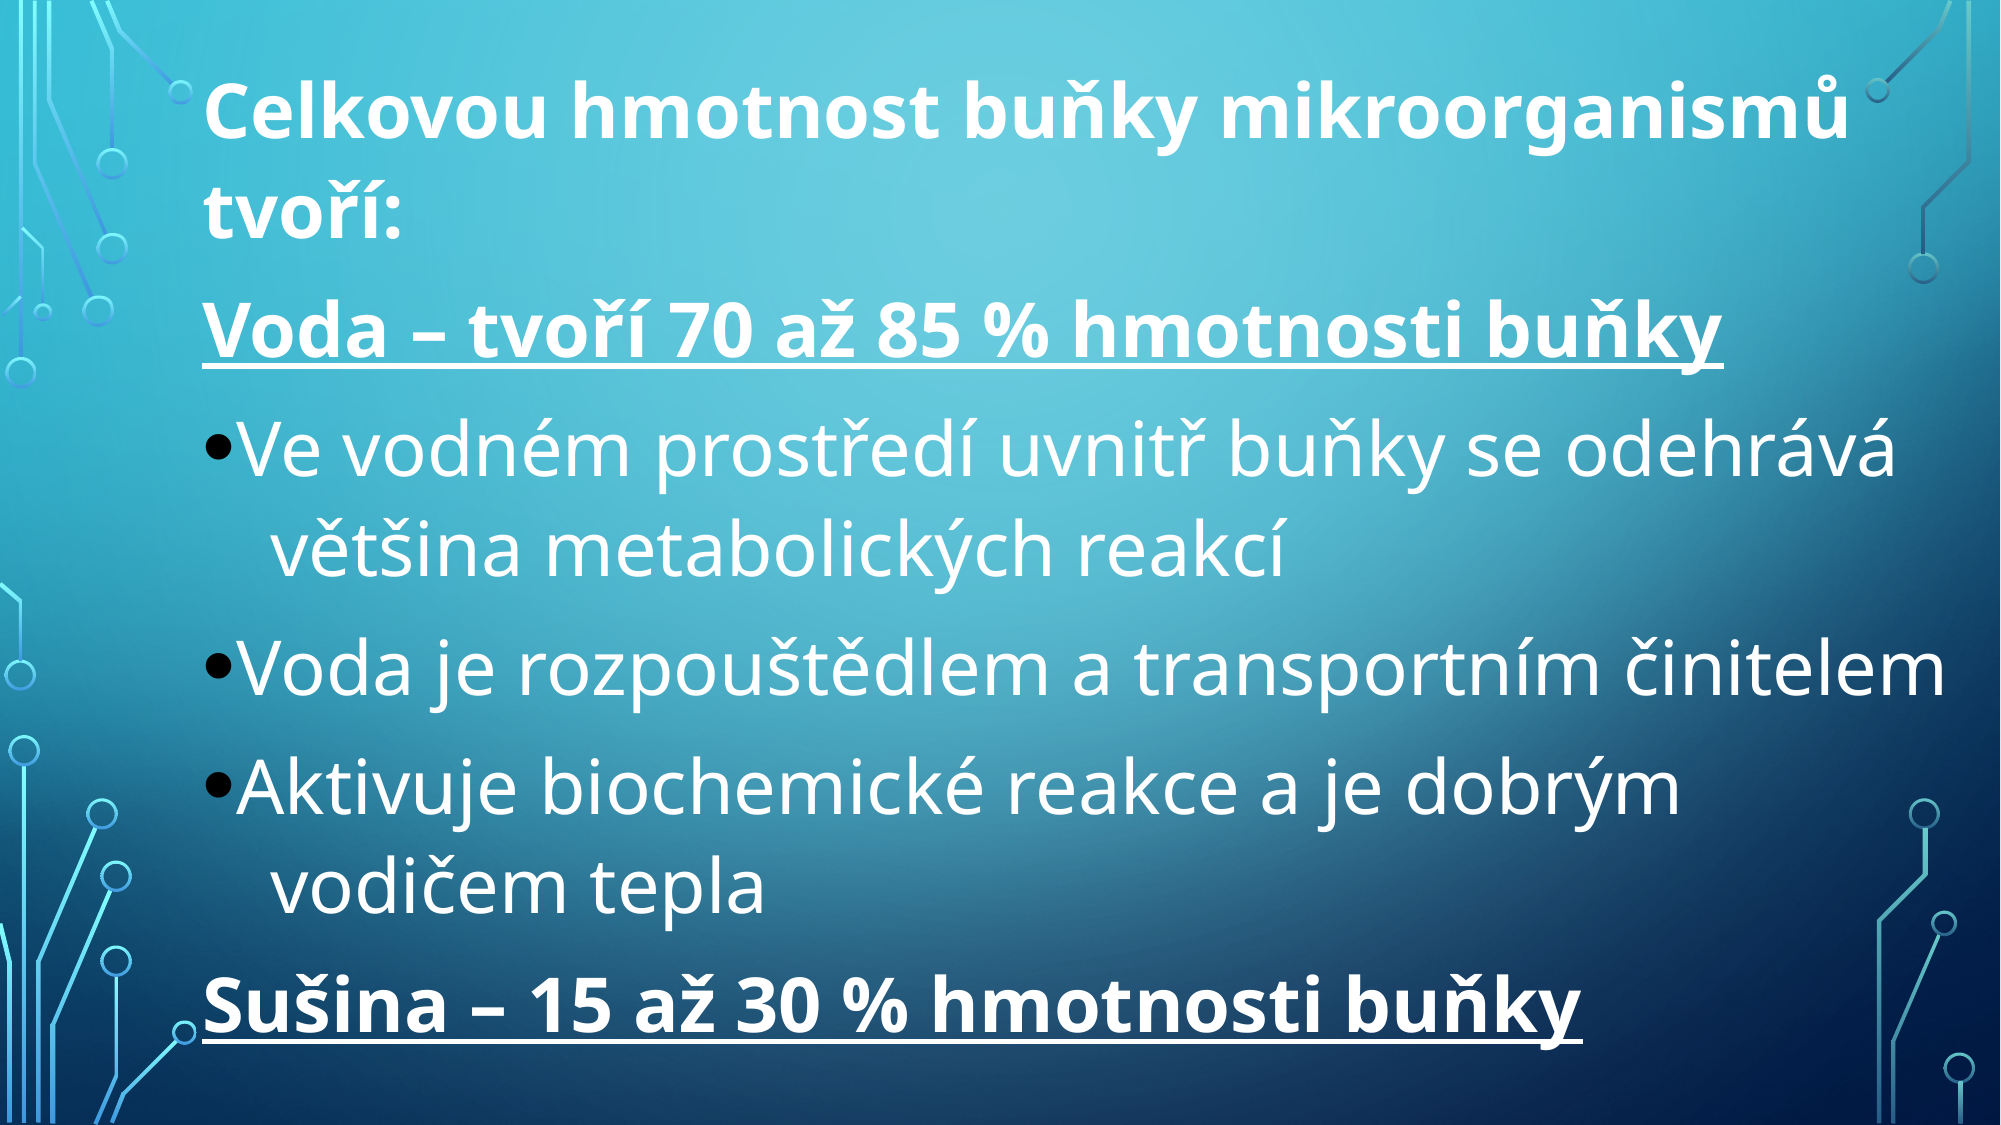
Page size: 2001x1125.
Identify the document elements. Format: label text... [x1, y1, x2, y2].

list Celkovou hmotnost buňky mikroorganismů tvoří: Voda – tvoří 70 až 85 % hmotnosti buňky Ve vodném prostředí uvnitř buňky se odehrává většina metabolických reakcí Voda je rozpouštědlem a transportním činitelem Aktivuje biochemické reakce a je dobrým vodičem tepla Sušina – 15 až 30 % hmotnosti buňky [187, 46, 1970, 1070]
